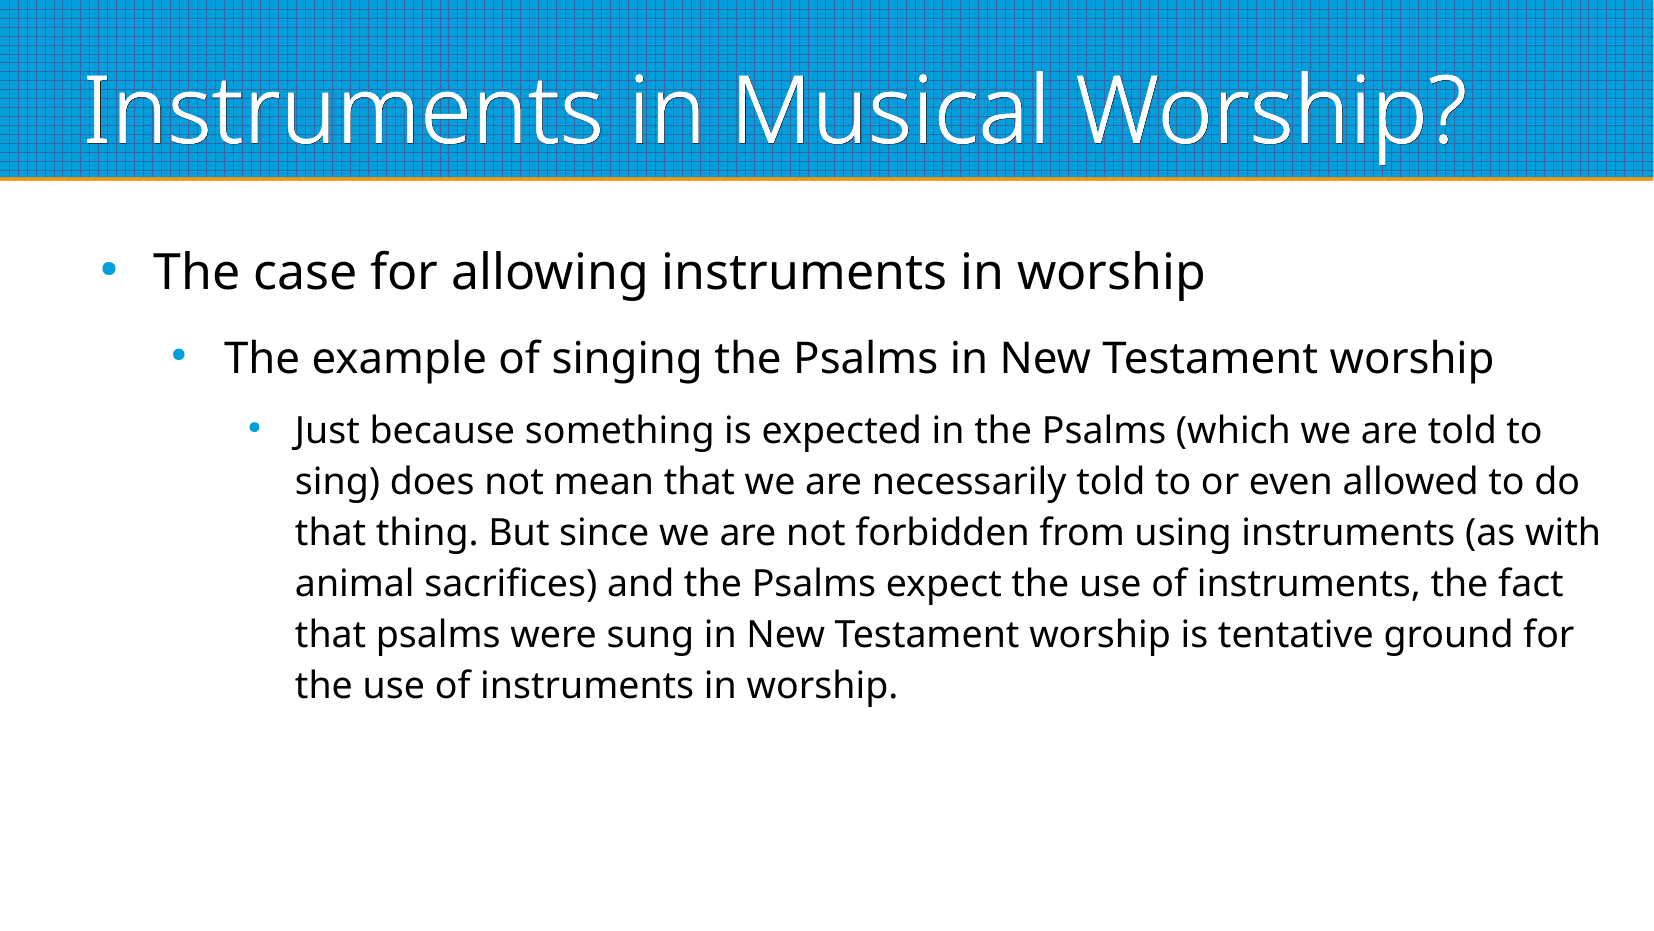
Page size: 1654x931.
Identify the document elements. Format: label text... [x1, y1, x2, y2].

list The case for allowing instruments in worship The example of singing the Psalms in New Testament worship Just because something is expected in the Psalms (which we are told to sing) does not mean that we are necessarily told to or even allowed to do that thing. But since we are not forbidden from using instruments (as with animal sacrifices) and the Psalms expect the use of instruments, the fact that psalms were sung in New Testament worship is tentative ground for the use of instruments in worship. [82, 236, 1613, 863]
title Instruments in Musical Worship? [82, 14, 1571, 171]
